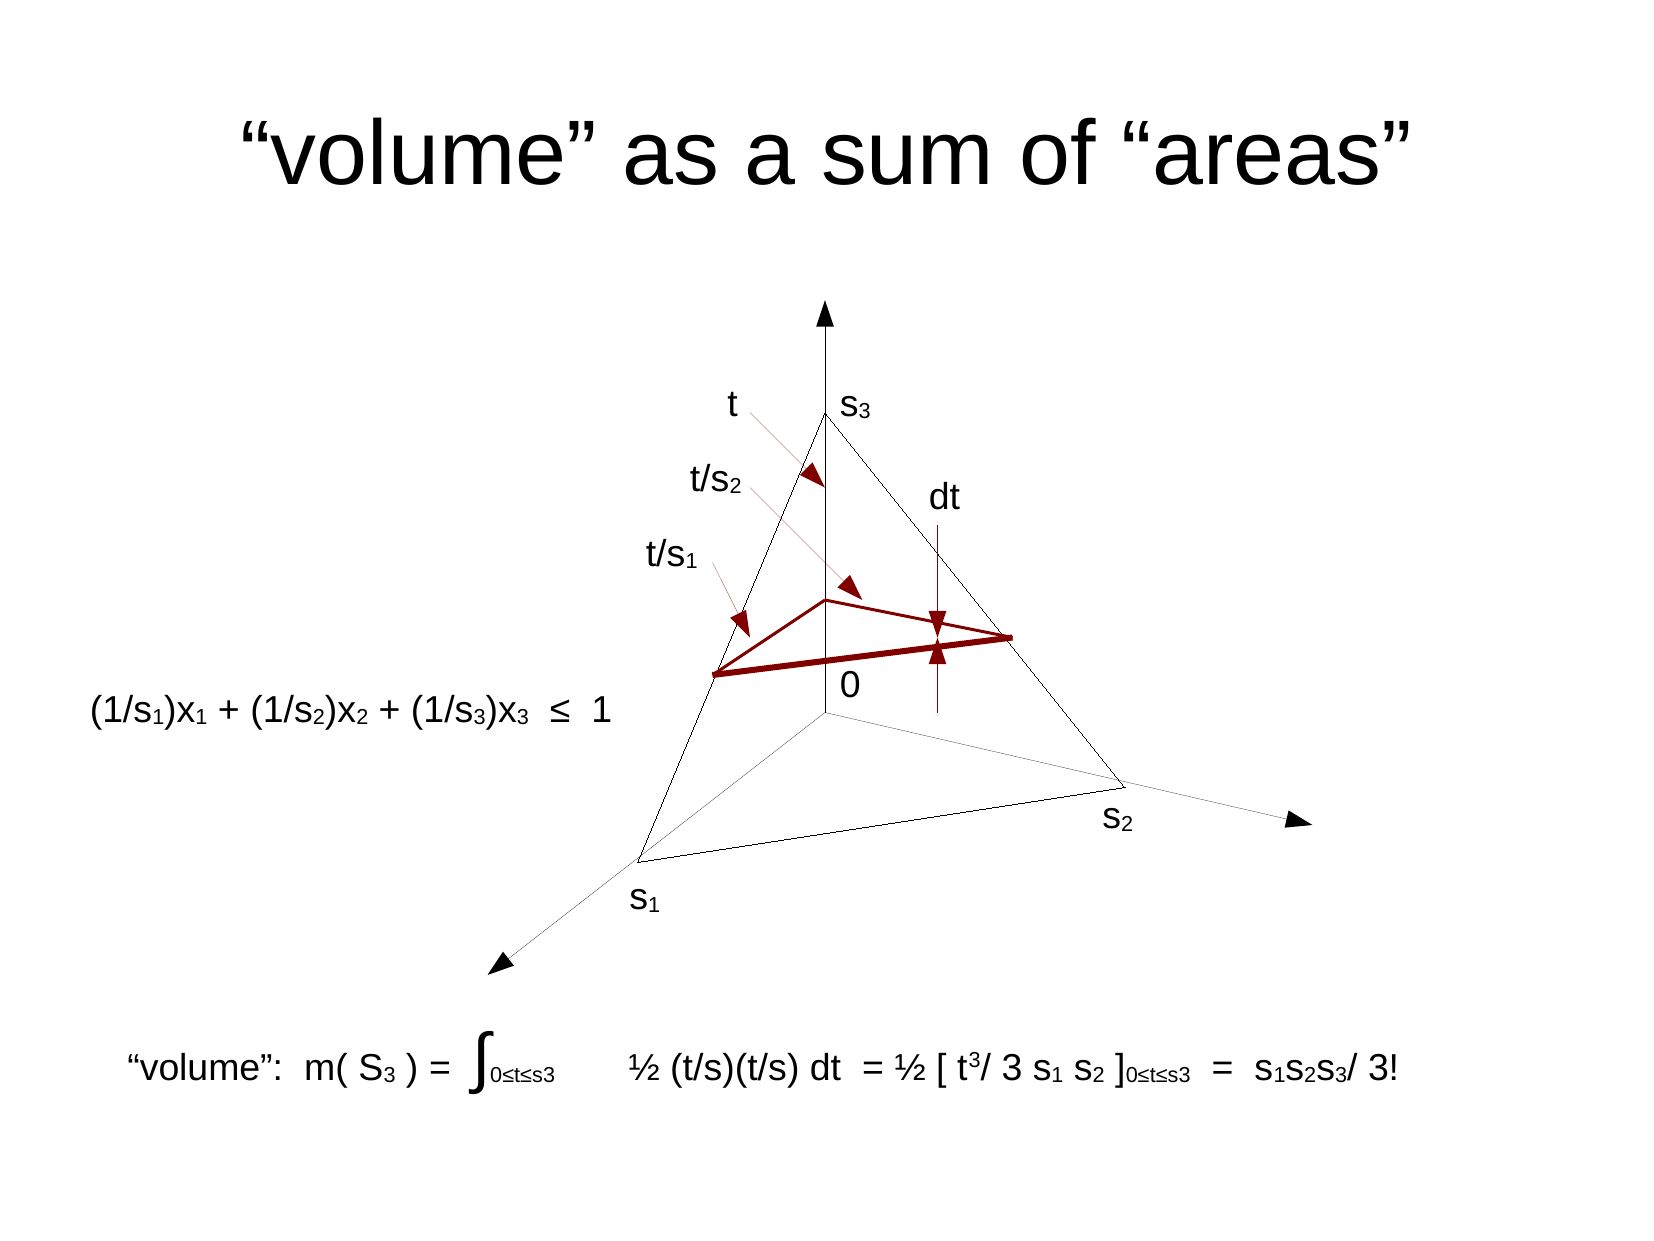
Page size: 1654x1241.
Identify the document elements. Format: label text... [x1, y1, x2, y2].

text_box s2 [1087, 787, 1148, 857]
text_box t [712, 375, 753, 432]
text_box t/s2 [675, 450, 757, 520]
text_box t/s1 [631, 525, 713, 595]
text_box “volume”: m( S3 ) = ∫0≤t≤s3 ½ (t/s)(t/s) dt = ½ [ t3/ 3 s1 s2 ]0≤t≤s3 = s1s2s3/ 3! [112, 1012, 1415, 1109]
text_box dt [914, 468, 976, 526]
text_box 0 [825, 658, 876, 713]
text_box s1 [614, 868, 676, 938]
text_box s3 [825, 375, 886, 445]
title “volume” as a sum of “areas” [82, 49, 1571, 257]
text_box (1/s1)x1 + (1/s2)x2 + (1/s3)x3 ≤ 1 [75, 680, 627, 751]
